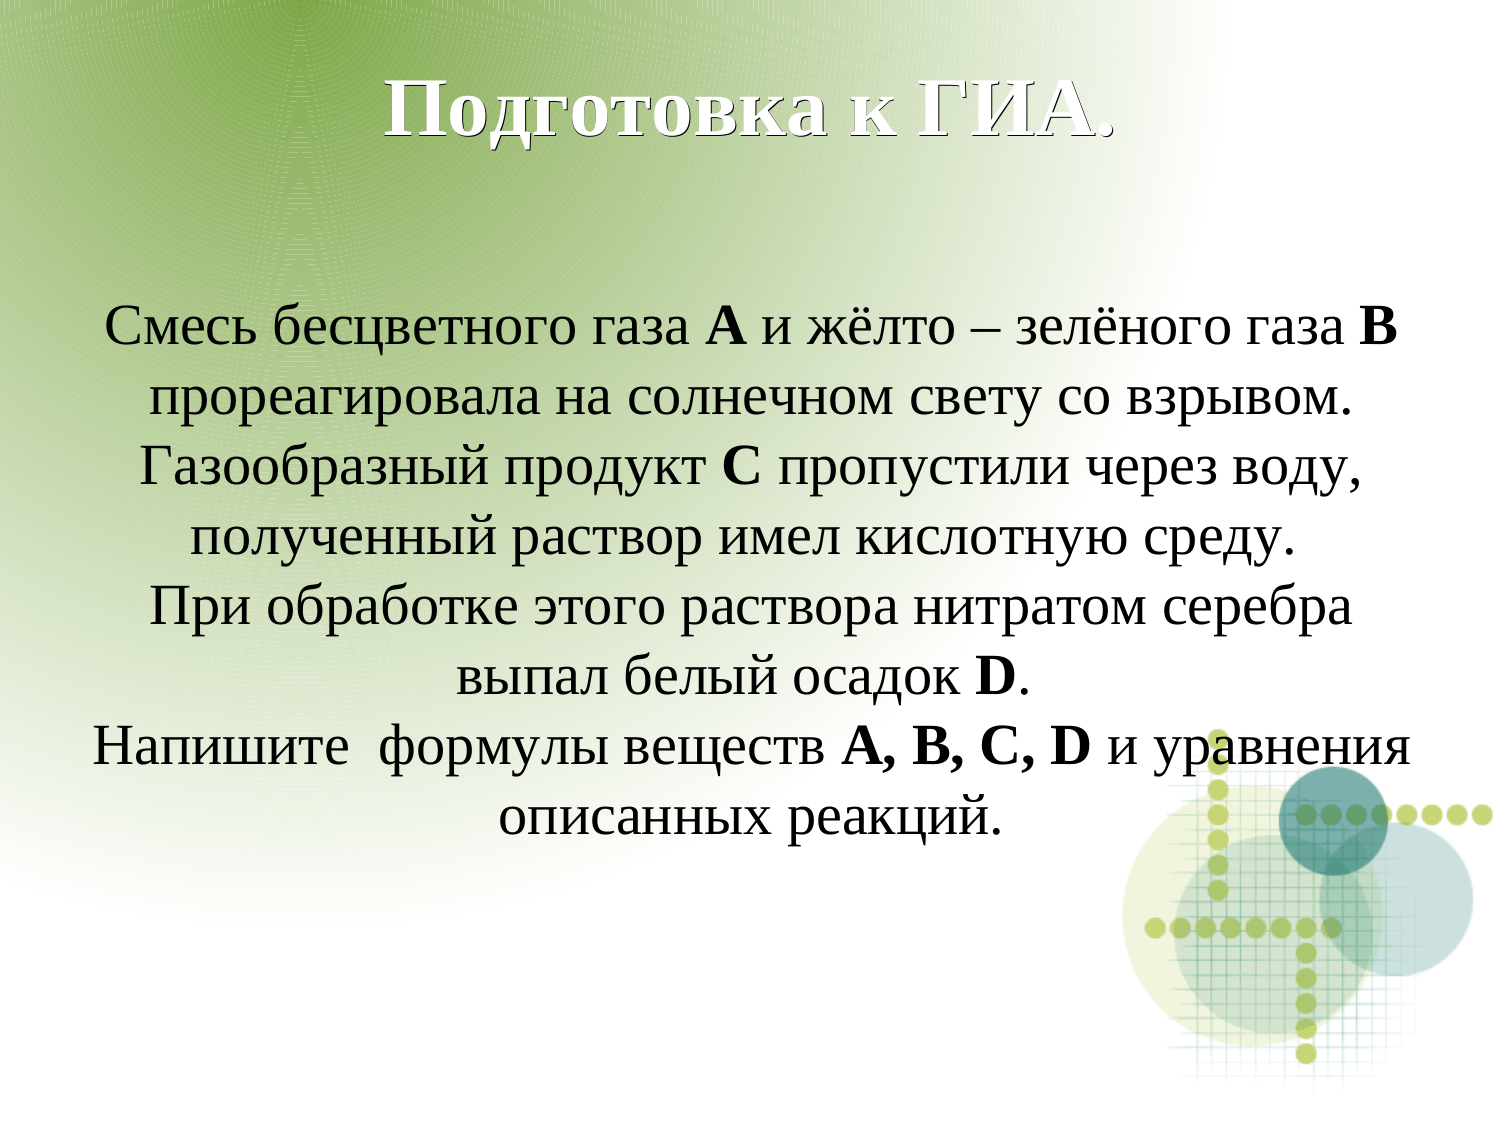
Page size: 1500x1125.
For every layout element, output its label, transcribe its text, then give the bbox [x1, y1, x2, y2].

title Подготовка к ГИА. [75, 45, 1425, 233]
list Смесь бесцветного газа А и жёлто – зелёного газа В прореагировала на солнечном свету со взрывом. Газообразный продукт С пропустили через воду, полученный раствор имел кислотную среду. При обработке этого раствора нитратом серебра выпал белый осадок D. Напишите формулы веществ А, В, С, D и уравнения описанных реакций. [76, 278, 1427, 1022]
picture [1110, 718, 1500, 1098]
